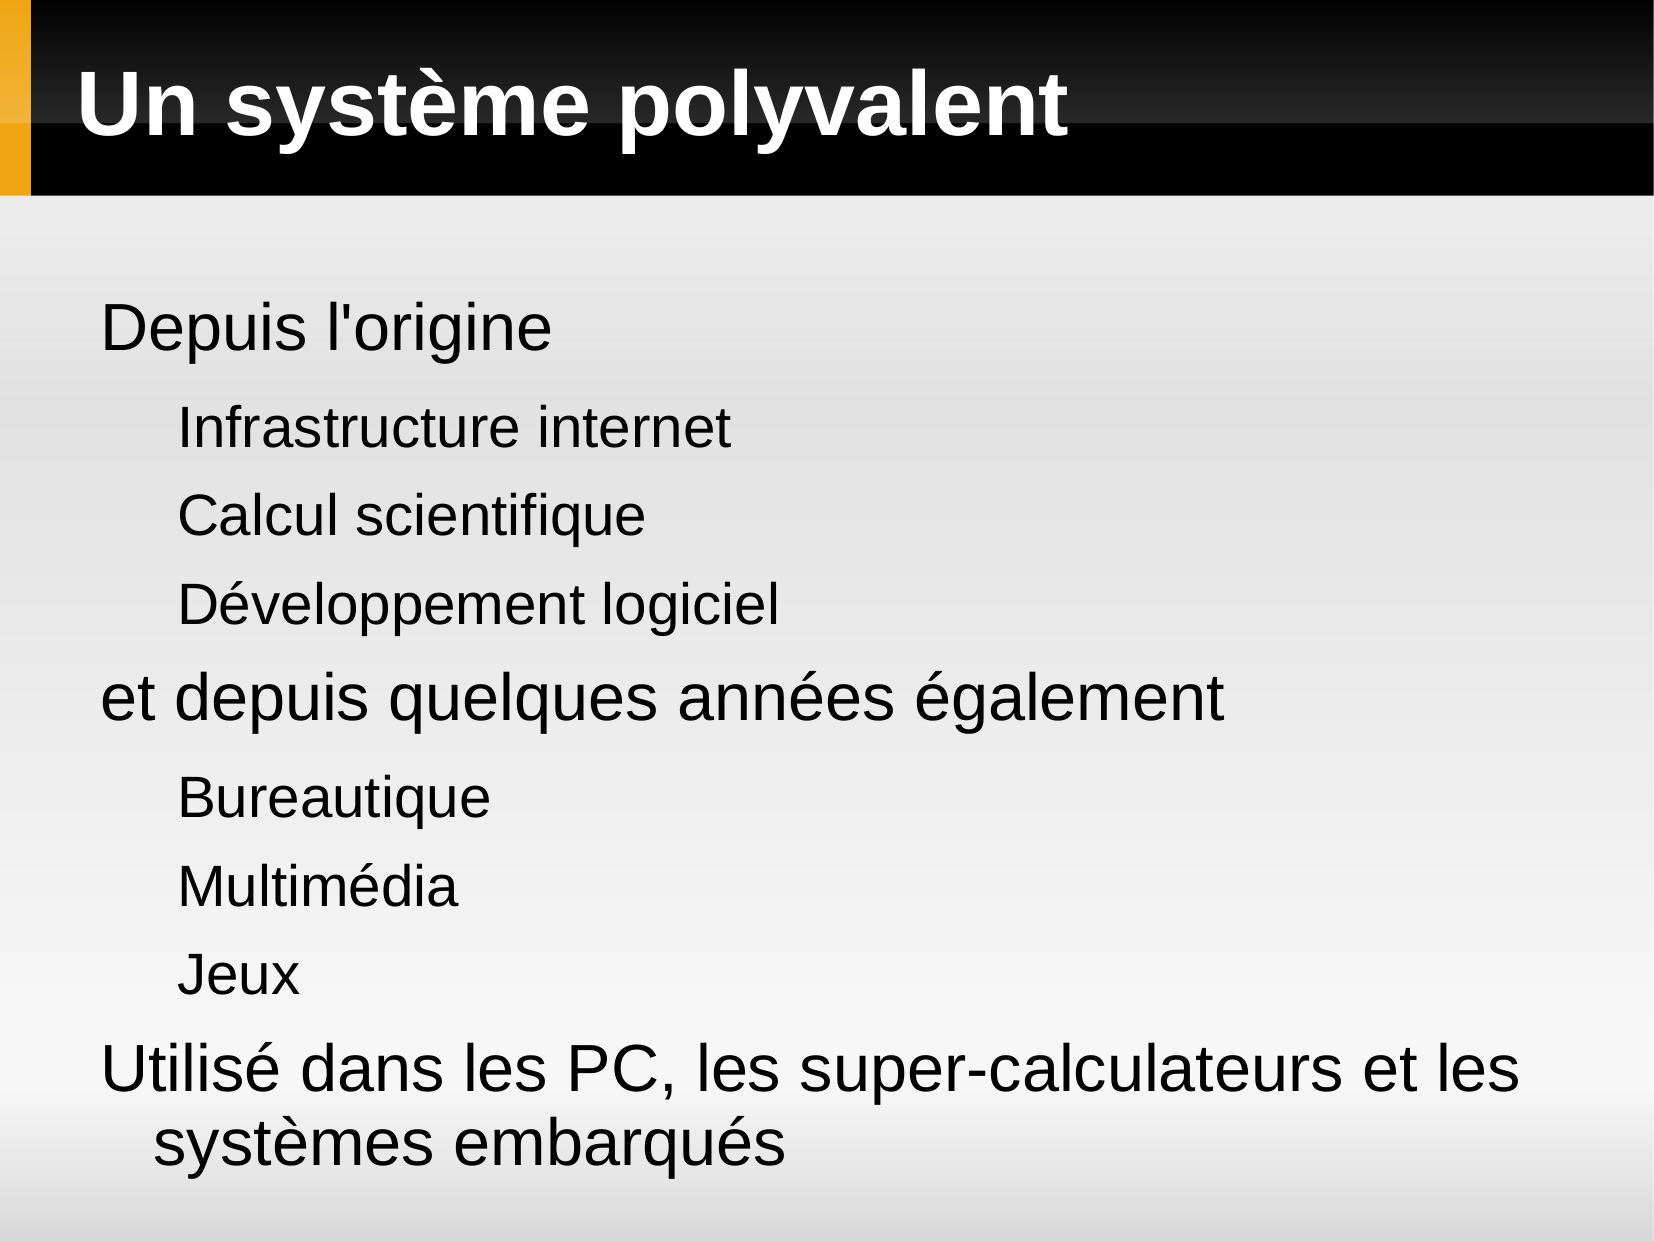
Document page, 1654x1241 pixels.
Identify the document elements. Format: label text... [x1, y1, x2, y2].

list Depuis l'origine Infrastructure internet Calcul scientifique Développement logiciel et depuis quelques années également Bureautique Multimédia Jeux Utilisé dans les PC, les super-calculateurs et les systèmes embarqués [82, 290, 1571, 1181]
title Un système polyvalent [76, 0, 1565, 208]
picture [0, 0, 1654, 1241]
